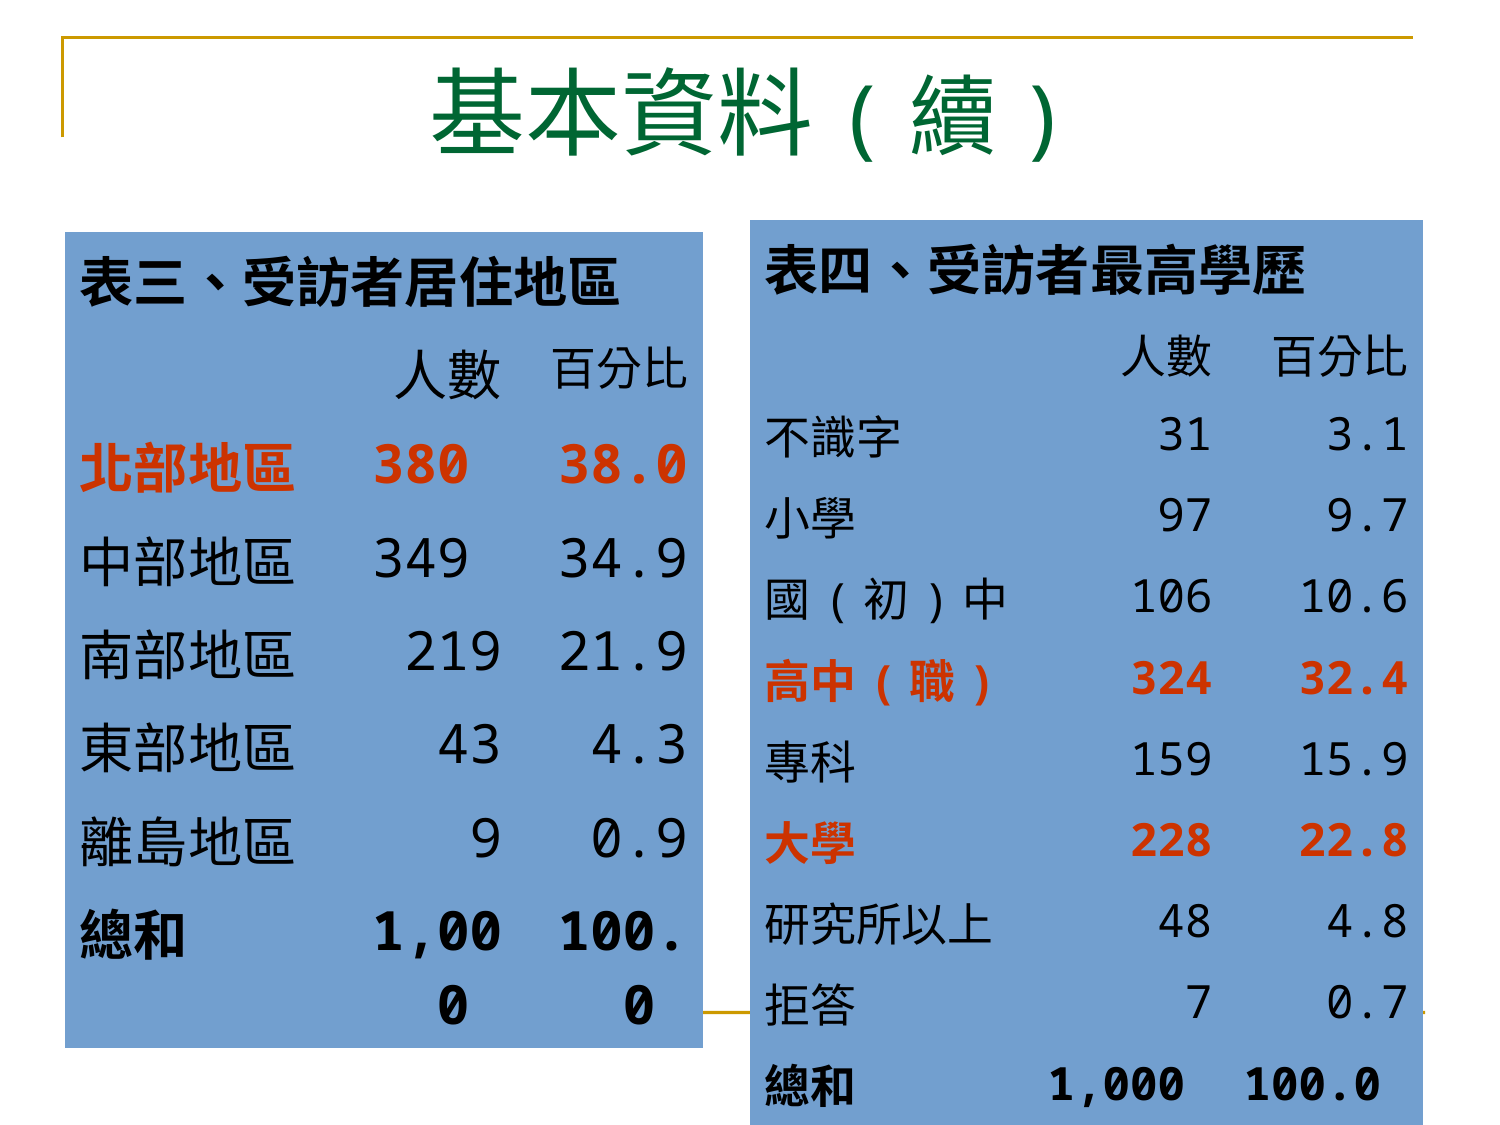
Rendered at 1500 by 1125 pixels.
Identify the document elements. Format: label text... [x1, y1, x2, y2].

table_cell 21.9 [517, 605, 703, 698]
table_cell 7 [1031, 962, 1227, 1044]
table_cell 專科 [750, 719, 1031, 800]
table_cell 32.4 [1227, 638, 1423, 719]
table_cell 中部地區 [65, 512, 331, 605]
table_header 表四、受訪者最高學歷 [750, 220, 1423, 313]
table_cell 小學 [750, 476, 1031, 557]
table_cell 31 [1031, 394, 1227, 476]
table_cell 4.3 [517, 698, 703, 792]
table_cell 南部地區 [65, 605, 331, 698]
table_cell 國(初)中 [750, 557, 1031, 638]
table_cell 228 [1031, 800, 1227, 881]
table_cell 38.0 [517, 418, 703, 512]
table_cell 10.6 [1227, 557, 1423, 638]
table_cell 0.9 [517, 792, 703, 885]
table_cell 百分比 [1227, 313, 1423, 394]
table_cell 不識字 [750, 394, 1031, 476]
table_cell 34.9 [517, 512, 703, 605]
table_cell 9.7 [1227, 476, 1423, 557]
table_cell 100.0 [1227, 1044, 1423, 1125]
table_cell 人數 [331, 325, 517, 418]
table_cell 1,000 [1031, 1044, 1227, 1125]
table_cell 324 [1031, 638, 1227, 719]
table_cell 0.7 [1227, 962, 1423, 1044]
table_cell 219 [331, 605, 517, 698]
table_cell 人數 [1031, 313, 1227, 394]
table_cell 大學 [750, 800, 1031, 881]
table_cell 159 [1031, 719, 1227, 800]
title 基本資料(續) [75, 45, 1426, 211]
table_cell 百分比 [517, 325, 703, 418]
table_cell 43 [331, 698, 517, 792]
table_cell 9 [331, 792, 517, 885]
table_cell 總和 [750, 1044, 1031, 1125]
table_cell 東部地區 [65, 698, 331, 792]
table_cell 研究所以上 [750, 881, 1031, 962]
table_cell 380 [331, 418, 517, 512]
table_cell 349 [331, 512, 517, 605]
table_cell 22.8 [1227, 800, 1423, 881]
table_cell [750, 313, 1031, 394]
table_cell 3.1 [1227, 394, 1423, 476]
table_cell 離島地區 [65, 792, 331, 885]
table_cell 106 [1031, 557, 1227, 638]
table_cell 15.9 [1227, 719, 1423, 800]
table_cell 拒答 [750, 962, 1031, 1044]
table_cell 1,000 [331, 885, 517, 1048]
table_cell 48 [1031, 881, 1227, 962]
table_header 表三、受訪者居住地區 [65, 232, 703, 325]
table_cell 100.0 [517, 885, 703, 1048]
table_cell 總和 [65, 885, 331, 1048]
table_cell 97 [1031, 476, 1227, 557]
table_cell 4.8 [1227, 881, 1423, 962]
table_cell [65, 325, 331, 418]
table_cell 北部地區 [65, 418, 331, 512]
table_cell 高中(職) [750, 638, 1031, 719]
